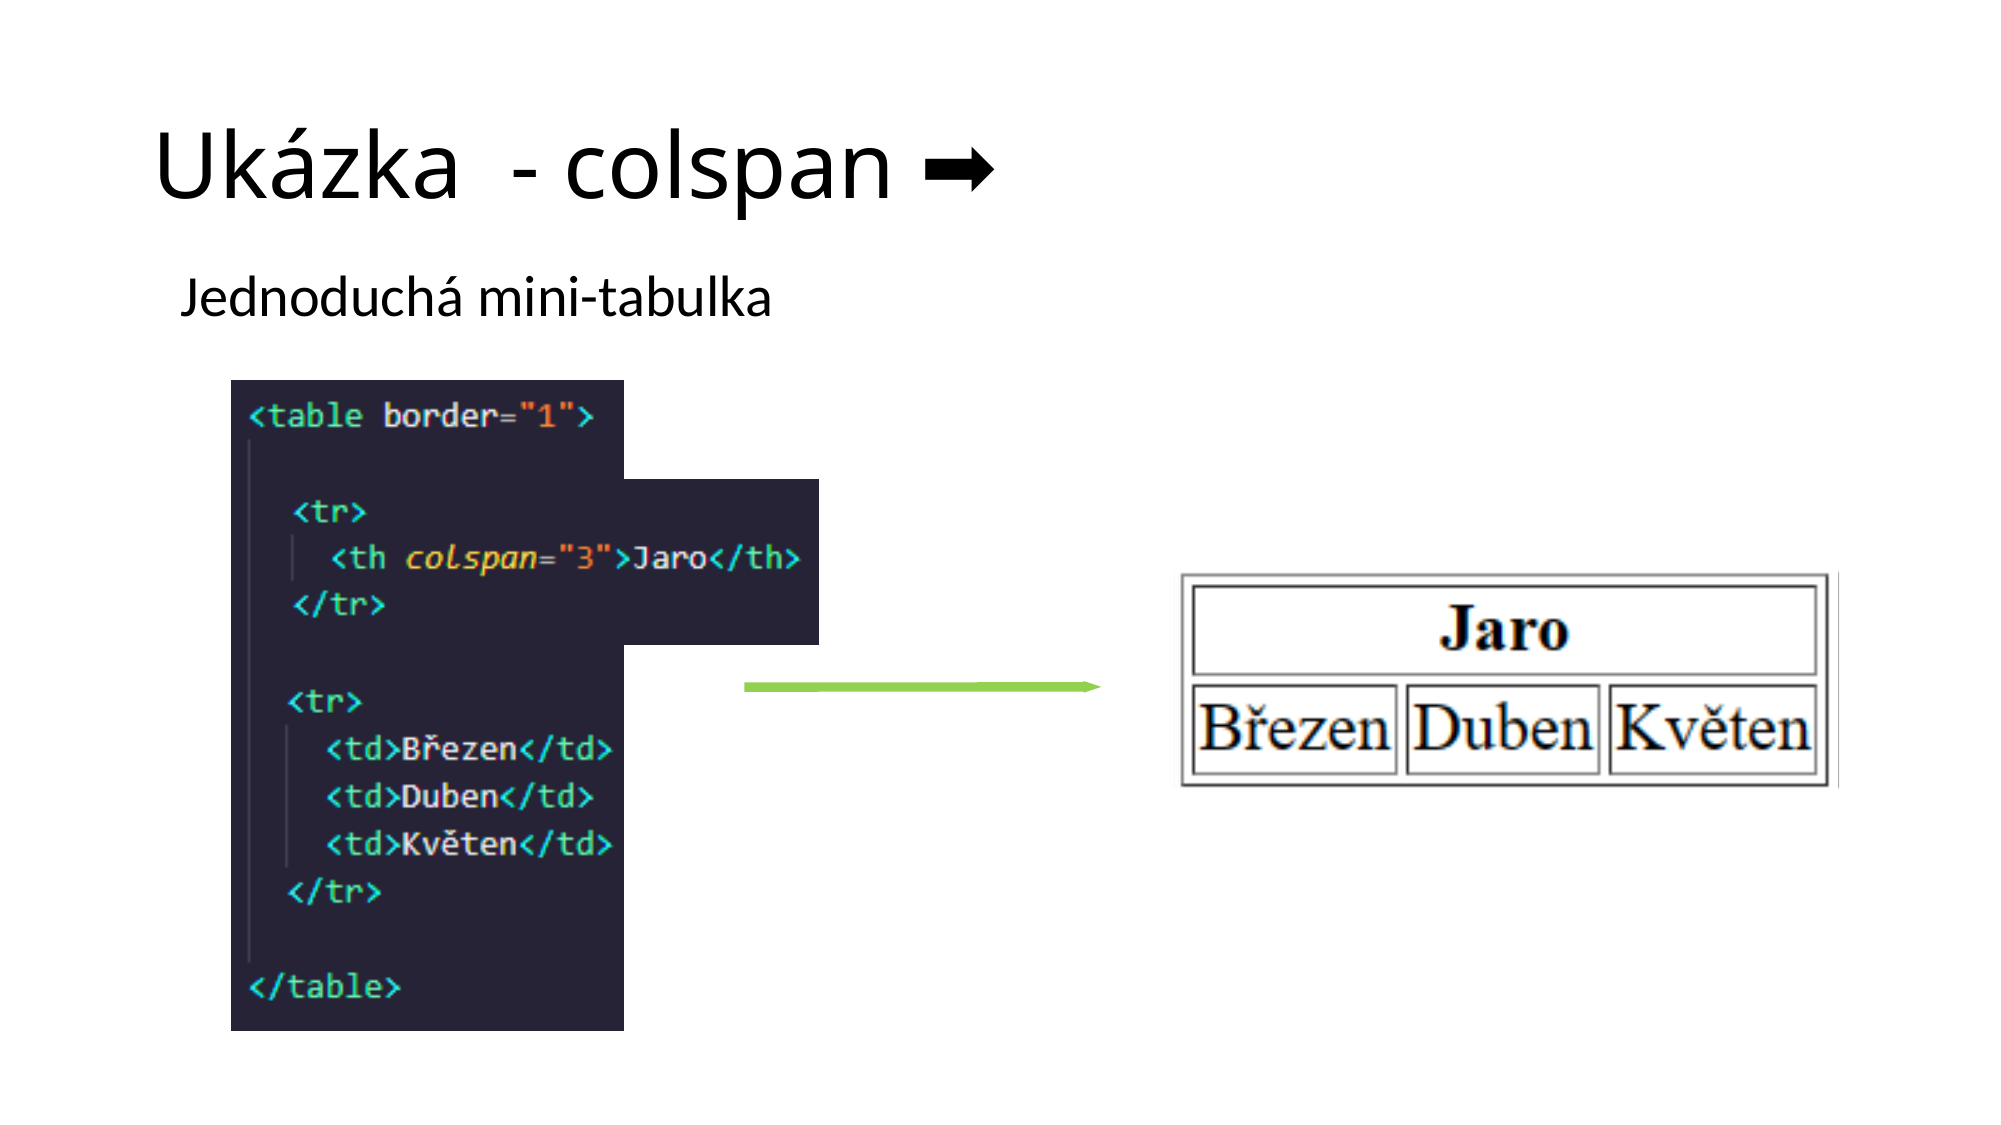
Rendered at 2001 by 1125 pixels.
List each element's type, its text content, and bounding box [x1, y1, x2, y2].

title Ukázka - colspan ➡️ [137, 59, 1863, 278]
picture [1171, 561, 1842, 796]
list Jednoduchá mini-tabulka [165, 258, 1891, 973]
picture [231, 380, 819, 1031]
